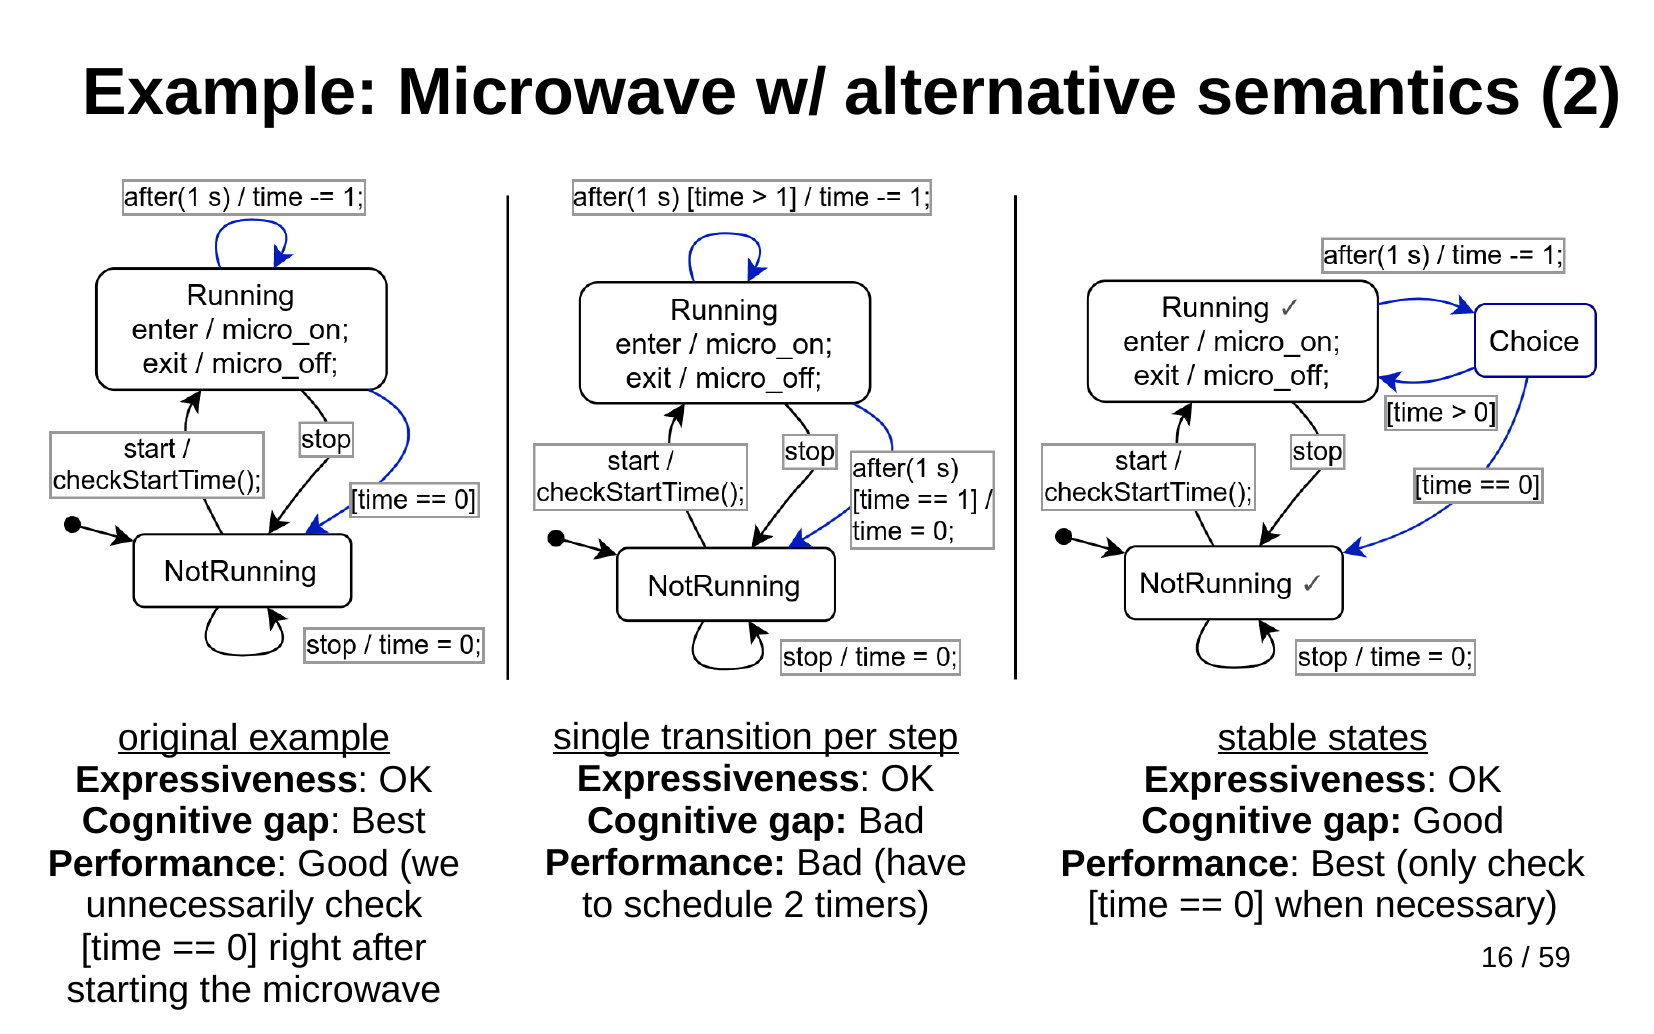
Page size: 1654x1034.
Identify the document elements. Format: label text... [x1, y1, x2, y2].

text_box original example Expressiveness: OK Cognitive gap: Best Performance: Good (we unnecessarily check [time == 0] right after starting the microwave [11, 708, 497, 1034]
title Example: Microwave w/ alternative semantics (2) [82, 16, 1654, 167]
text_box single transition per step Expressiveness: OK Cognitive gap: Bad Performance: Bad (have to schedule 2 timers) [519, 708, 993, 934]
picture [49, 179, 1599, 685]
text_box stable states Expressiveness: OK Cognitive gap: Good Performance: Best (only check [time == 0] when necessary) [1039, 708, 1607, 934]
